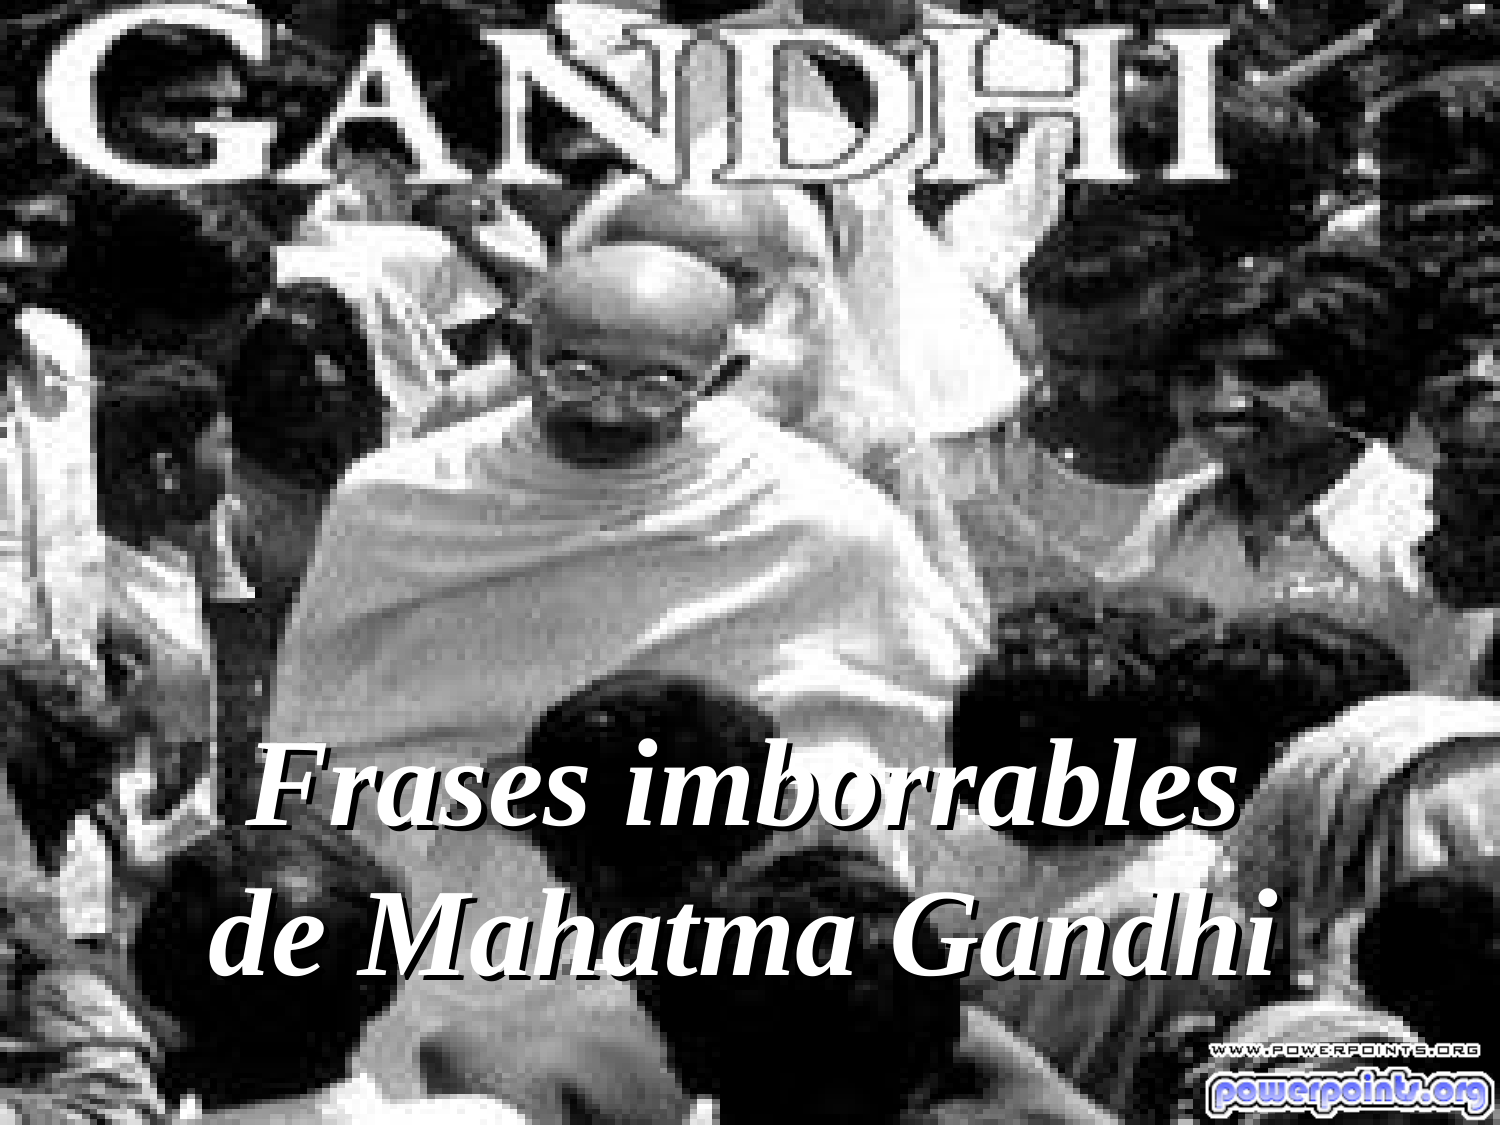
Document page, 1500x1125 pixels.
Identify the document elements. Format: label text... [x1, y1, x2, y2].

picture [0, 0, 1500, 1125]
text_box Frases imborrables de Mahatma Gandhi [174, 692, 1313, 1008]
